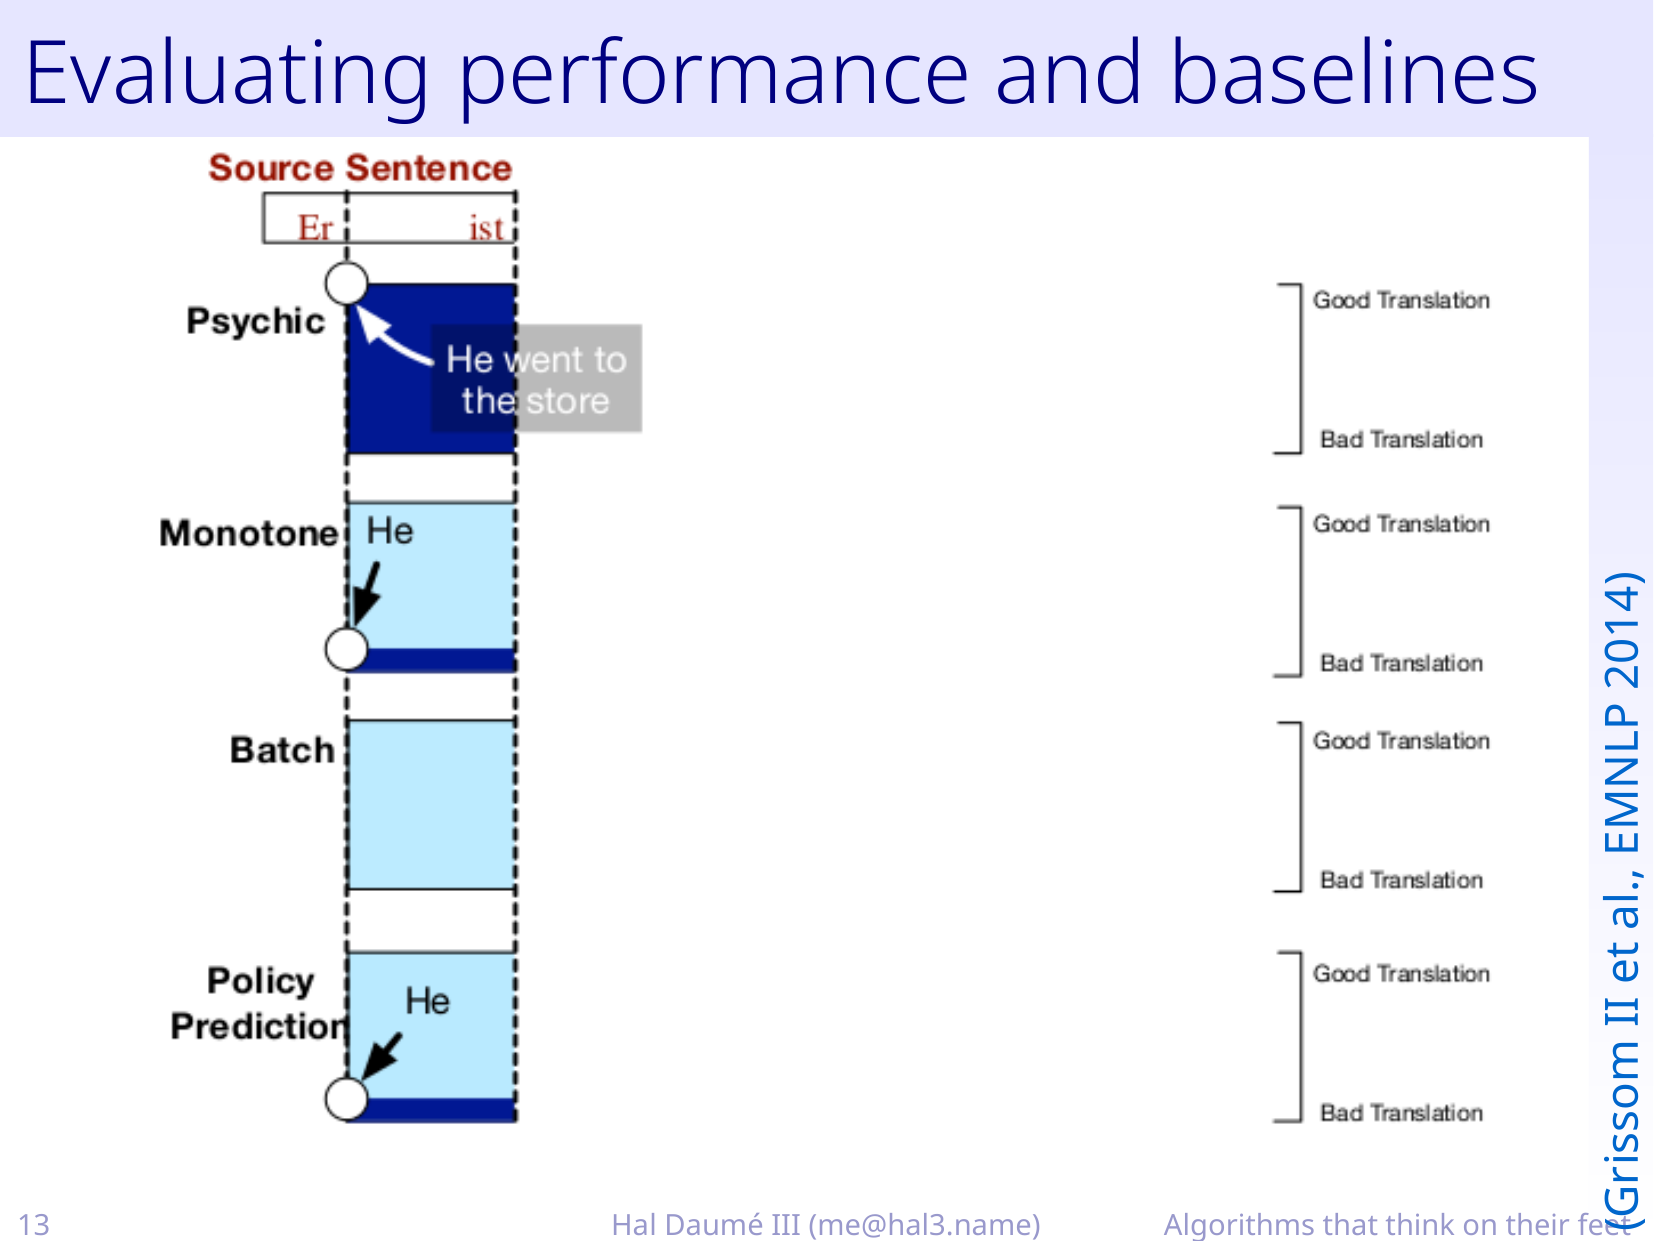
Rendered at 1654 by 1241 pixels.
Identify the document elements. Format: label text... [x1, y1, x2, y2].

text_box (Grissom II et al., EMNLP 2014) [1585, 578, 1648, 1235]
title Evaluating performance and baselines [22, 8, 1639, 131]
picture [150, 149, 1501, 1133]
